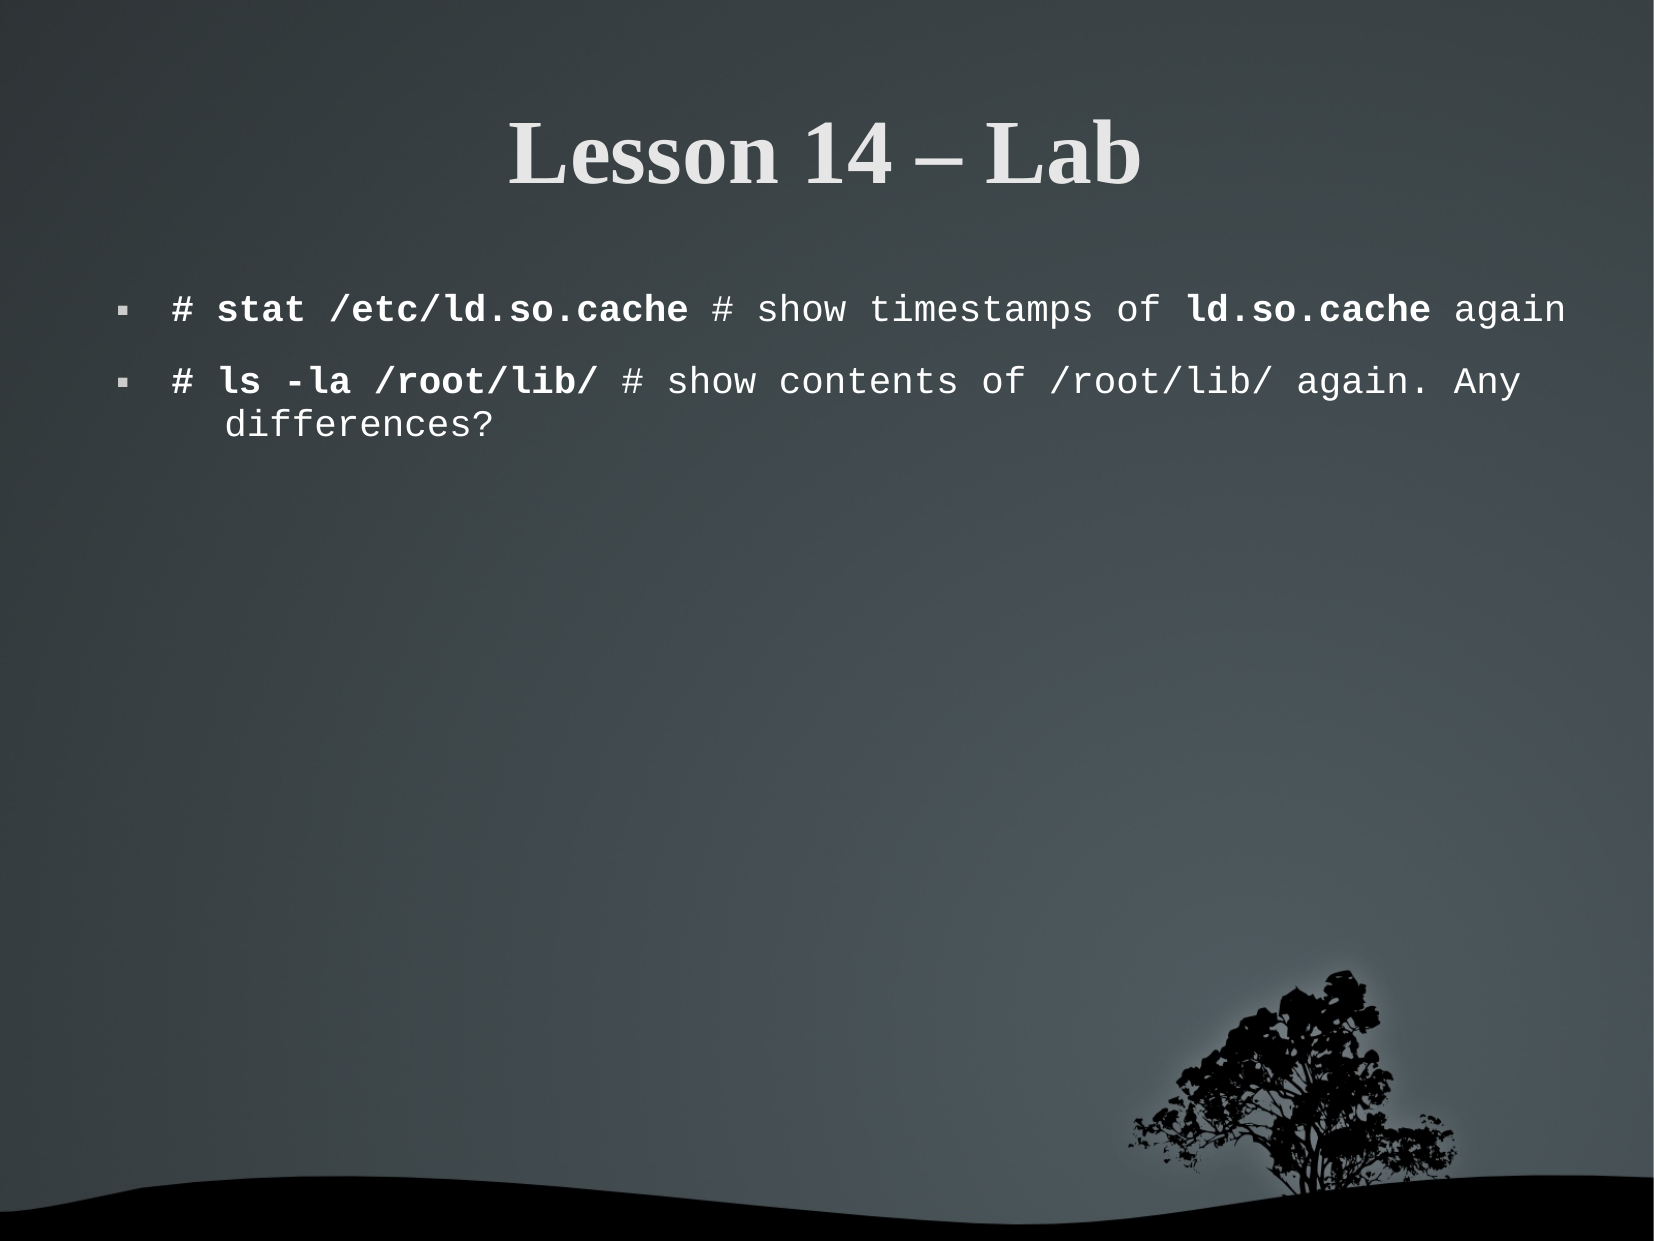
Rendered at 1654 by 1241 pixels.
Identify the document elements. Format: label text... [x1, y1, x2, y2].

picture [0, 0, 1654, 1241]
list # stat /etc/ld.so.cache # show timestamps of ld.so.cache again # ls -la /root/lib/ # show contents of /root/lib/ again. Any differences? [82, 290, 1571, 1109]
title Lesson 14 – Lab [82, 49, 1571, 257]
